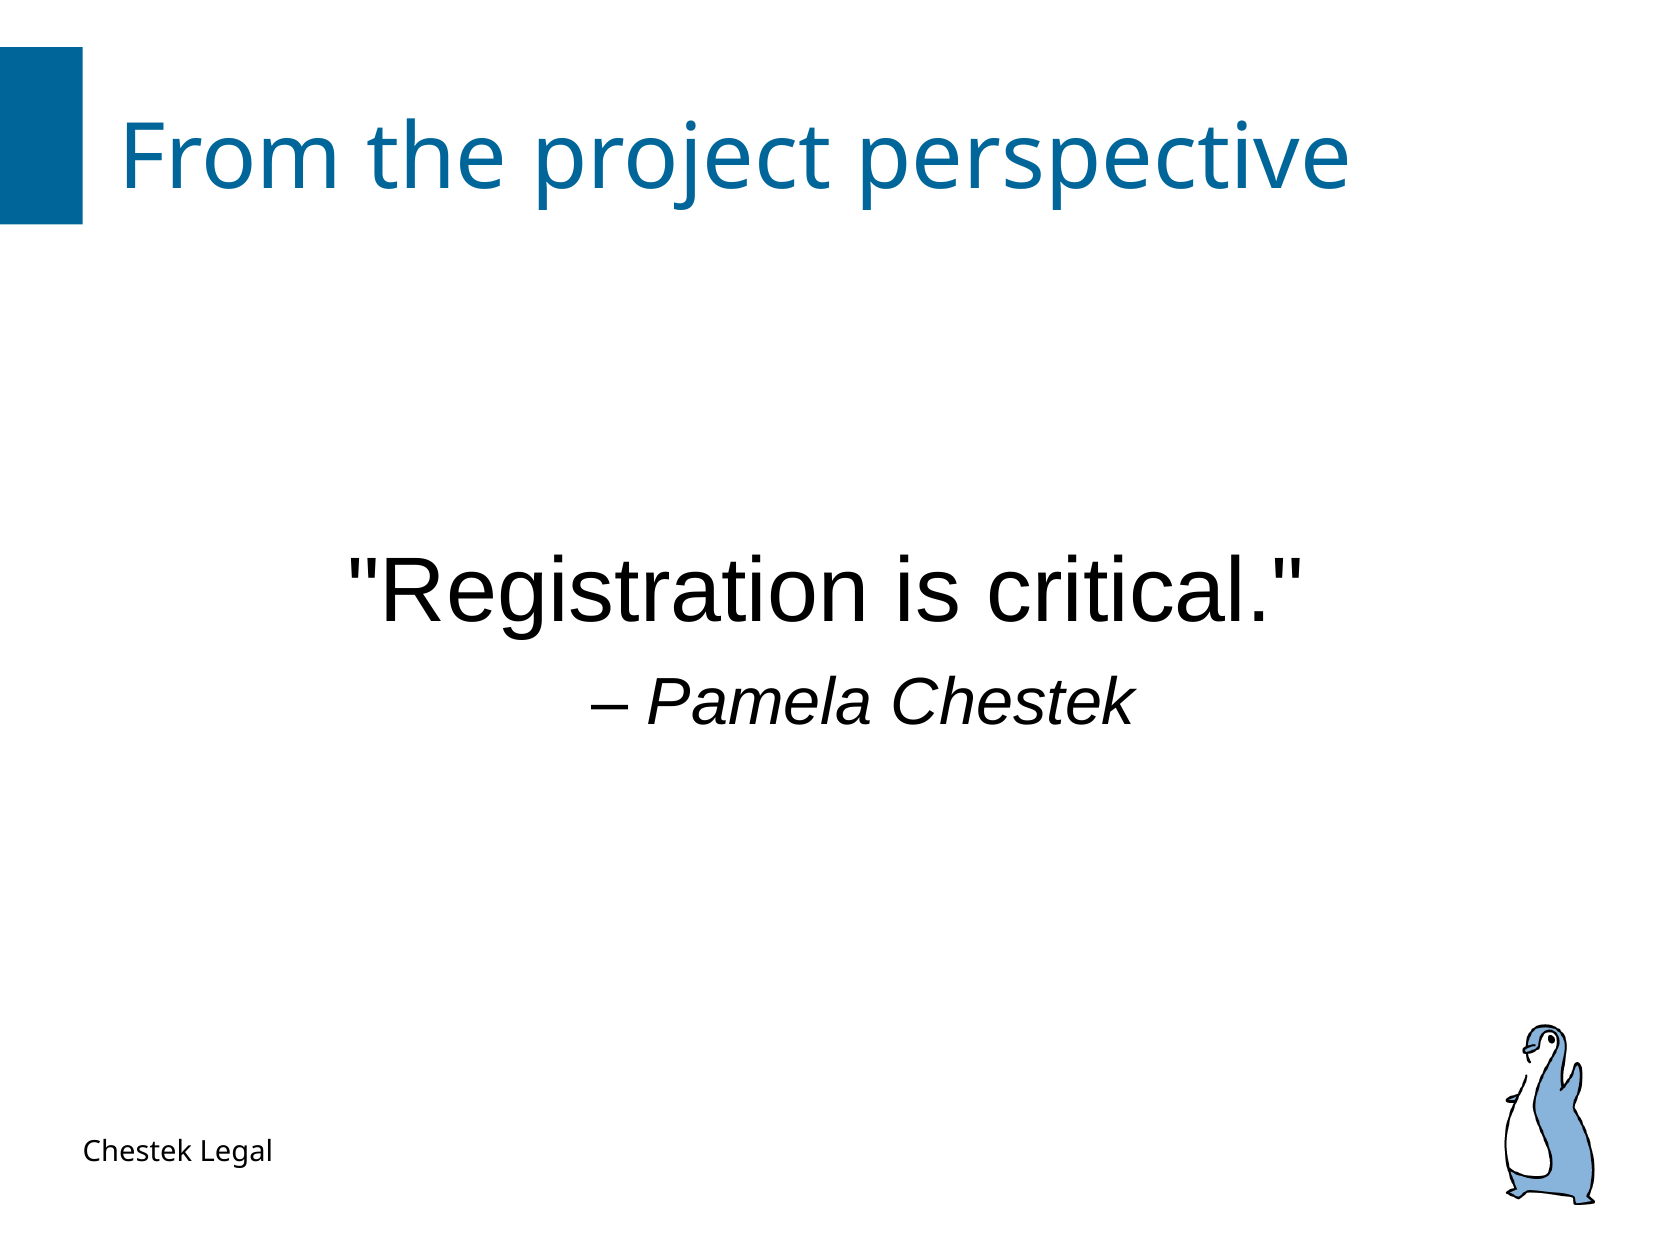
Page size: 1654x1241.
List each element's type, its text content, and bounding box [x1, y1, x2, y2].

title From the project perspective [118, 99, 1571, 207]
picture [1497, 1024, 1595, 1205]
text_box "Registration is critical." – Pamela Chestek [318, 531, 1335, 752]
